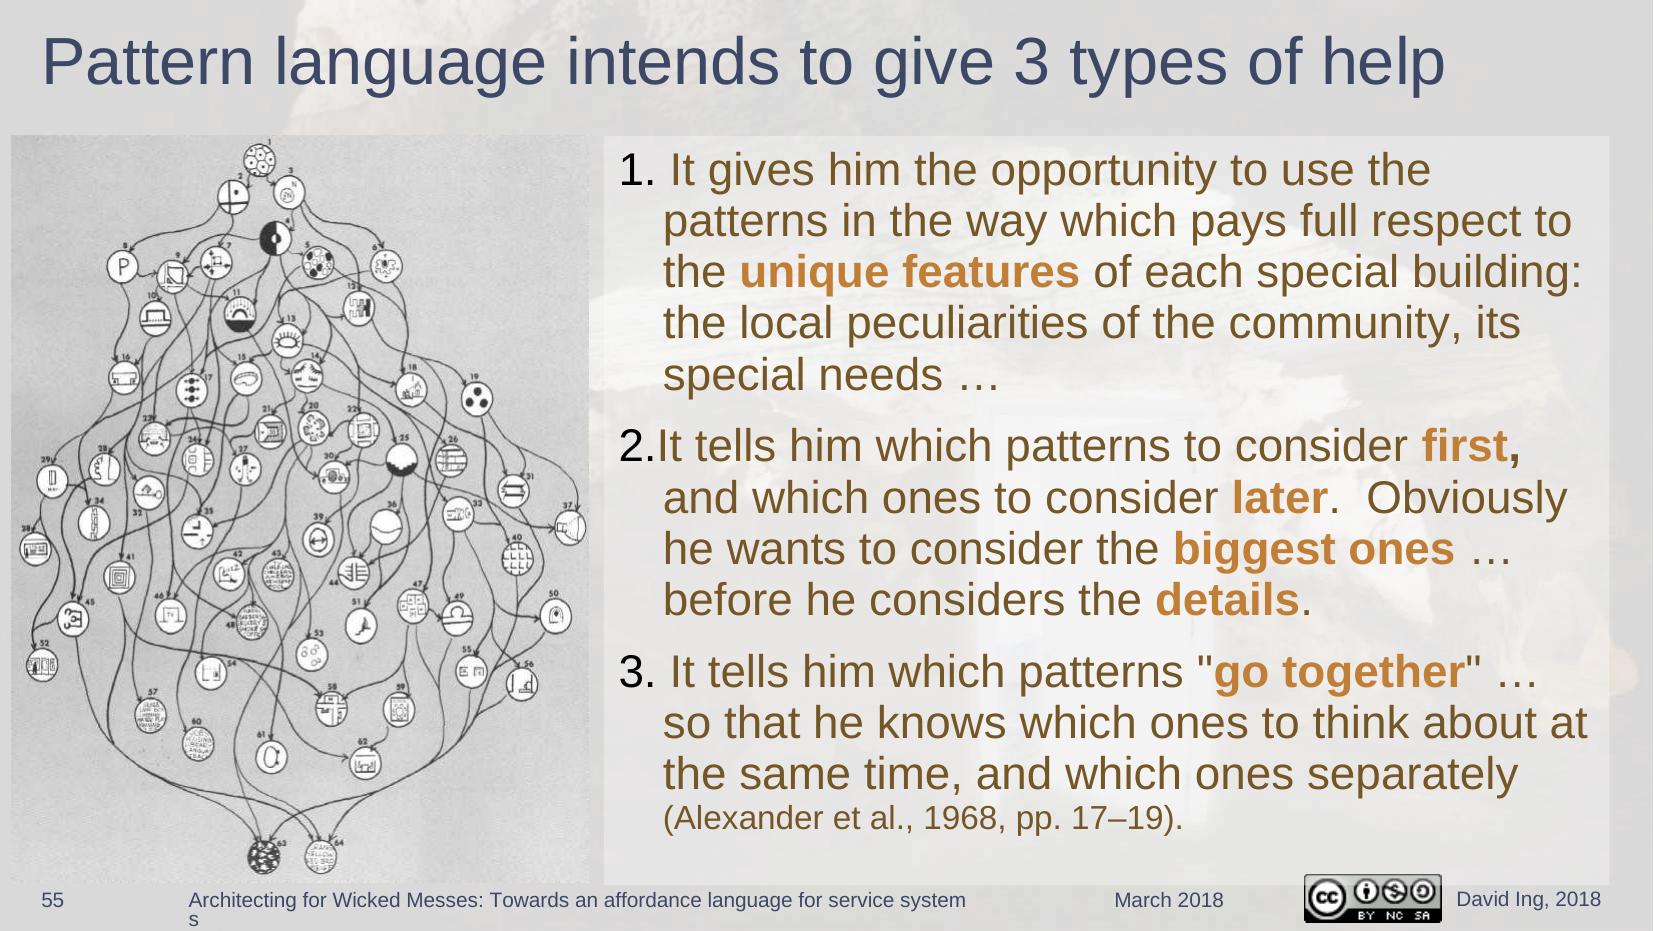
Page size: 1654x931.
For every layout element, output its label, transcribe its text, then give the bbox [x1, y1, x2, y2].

text_box Solving for the optimal Problem solution involves analysis, research employing quantitative methods seeking optimal outcomes. Unfortunately, as conditions change, problems frequently do not remain solved or resolved but reappear, and usually in more complex forms. Furthermore, every solution and resolution generates new problems, ones that tend to be more complex than the ones solved or resolved. [0, 0, 1653, 931]
title Pattern language intends to give 3 types of help [41, 30, 1613, 155]
picture [1304, 886, 1442, 923]
text_box It gives him the opportunity to use the patterns in the way which pays full respect to the unique features of each special building: the local peculiarities of the community, its special needs … It tells him which patterns to consider first, and which ones to consider later. Obviously he wants to consider the biggest ones … before he considers the details. It tells him which patterns "go together" … so that he knows which ones to think about at the same time, and which ones separately (Alexander et al., 1968, pp. 17–19). [603, 136, 1610, 886]
picture [11, 135, 589, 883]
